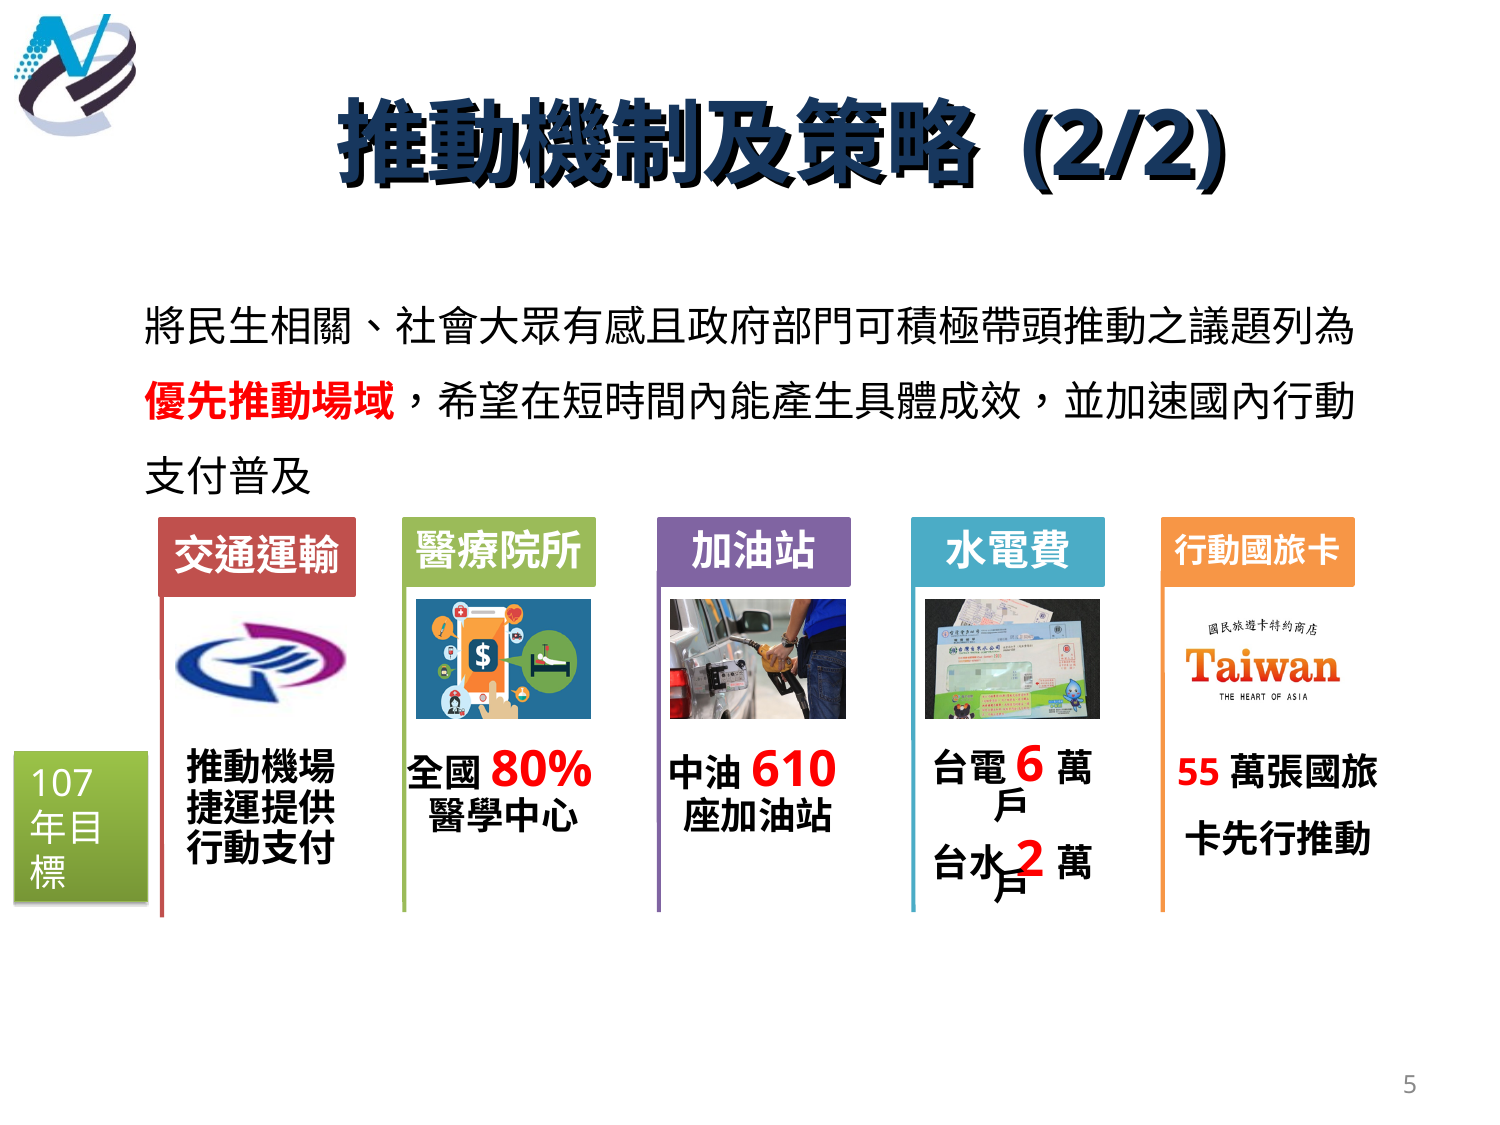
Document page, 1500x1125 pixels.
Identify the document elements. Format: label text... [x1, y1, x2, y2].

picture [14, 14, 136, 140]
text_box [173, 609, 349, 720]
text_box 交通運輸 [159, 519, 354, 596]
text_box 將民生相關、社會大眾有感且政府部門可積極帶頭推動之議題列為優先推動場域，希望在短時間內能產生具體成效，並加速國內行動支付普及 [130, 267, 1382, 507]
text_box [1172, 597, 1352, 717]
title 推動機制及策略 (2/2) [135, 45, 1426, 233]
text_box 水電費 [913, 519, 1104, 585]
text_box 推動機場捷運提供行動支付 [171, 741, 351, 918]
text_box 台電6萬戶 台水2萬戶 [908, 735, 1118, 913]
text_box 107年目標 [14, 751, 148, 858]
text_box [923, 597, 1102, 721]
text_box 醫療院所 [404, 519, 595, 585]
text_box 55萬張國旅卡先行推動 [1157, 717, 1400, 905]
text_box 4 [1387, 1056, 1485, 1117]
text_box 加油站 [658, 519, 849, 585]
text_box [414, 597, 593, 721]
text_box 全國80%醫學中心 [399, 735, 609, 913]
text_box 中油610座加油站 [653, 735, 863, 913]
text_box [668, 597, 848, 721]
text_box 行動國旅卡 [1162, 519, 1353, 585]
